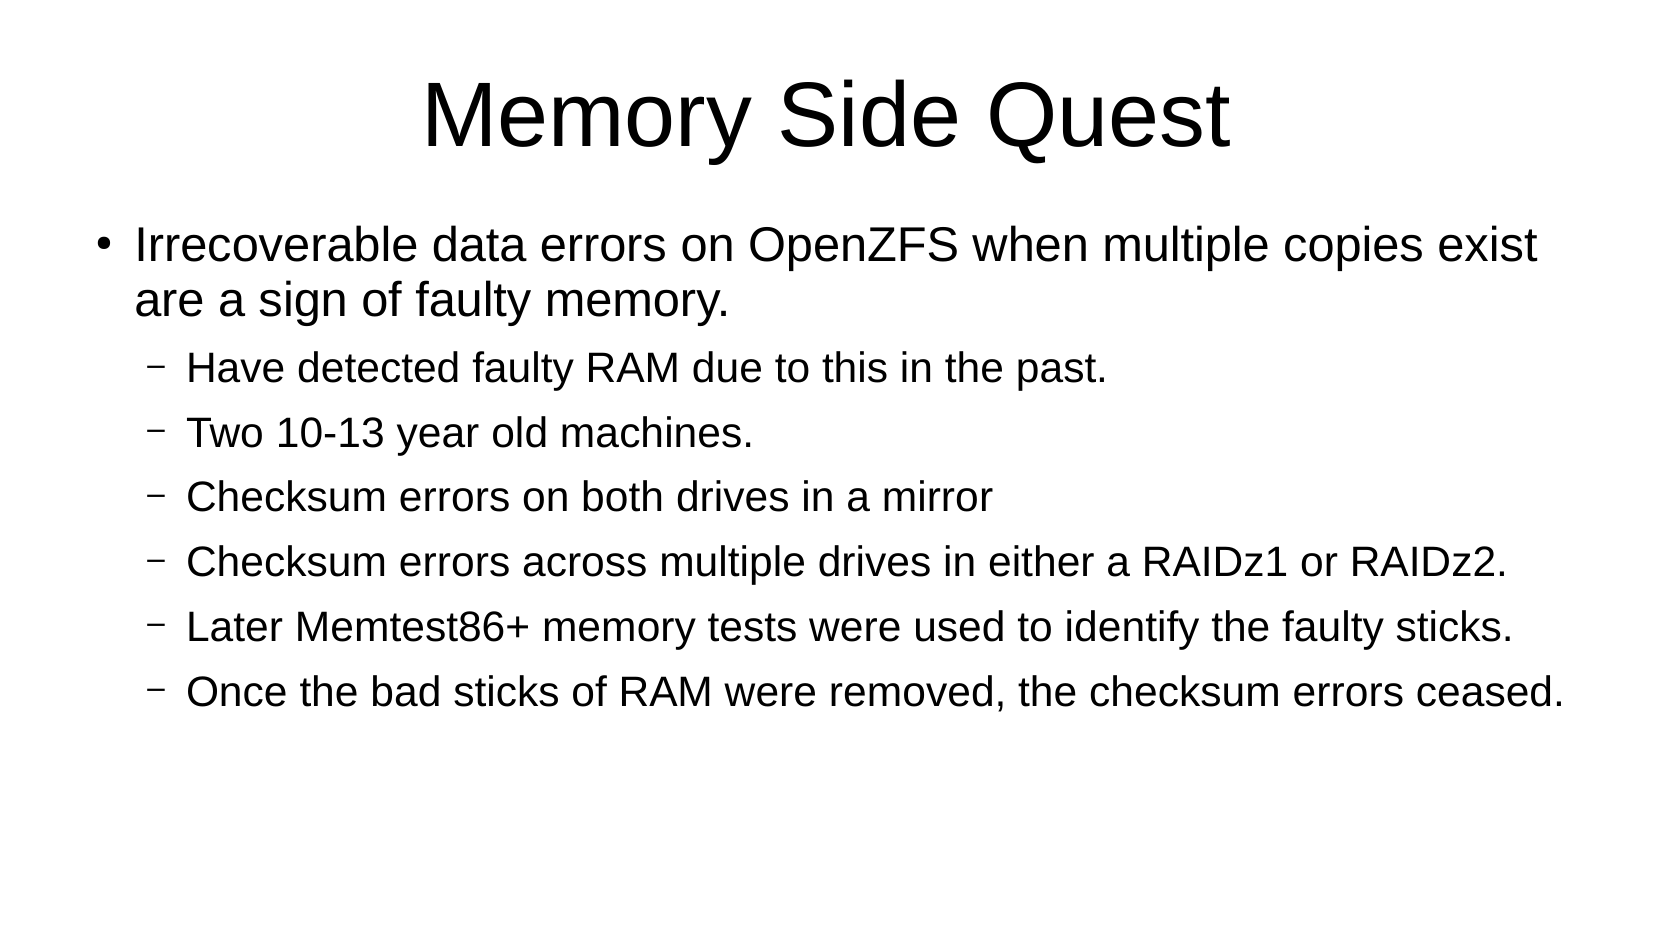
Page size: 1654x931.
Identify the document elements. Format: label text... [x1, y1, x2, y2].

title Memory Side Quest [82, 37, 1571, 193]
list Irrecoverable data errors on OpenZFS when multiple copies exist are a sign of faulty memory. Have detected faulty RAM due to this in the past. Two 10-13 year old machines. Checksum errors on both drives in a mirror Checksum errors across multiple drives in either a RAIDz1 or RAIDz2. Later Memtest86+ memory tests were used to identify the faulty sticks. Once the bad sticks of RAM were removed, the checksum errors ceased. [82, 217, 1571, 758]
